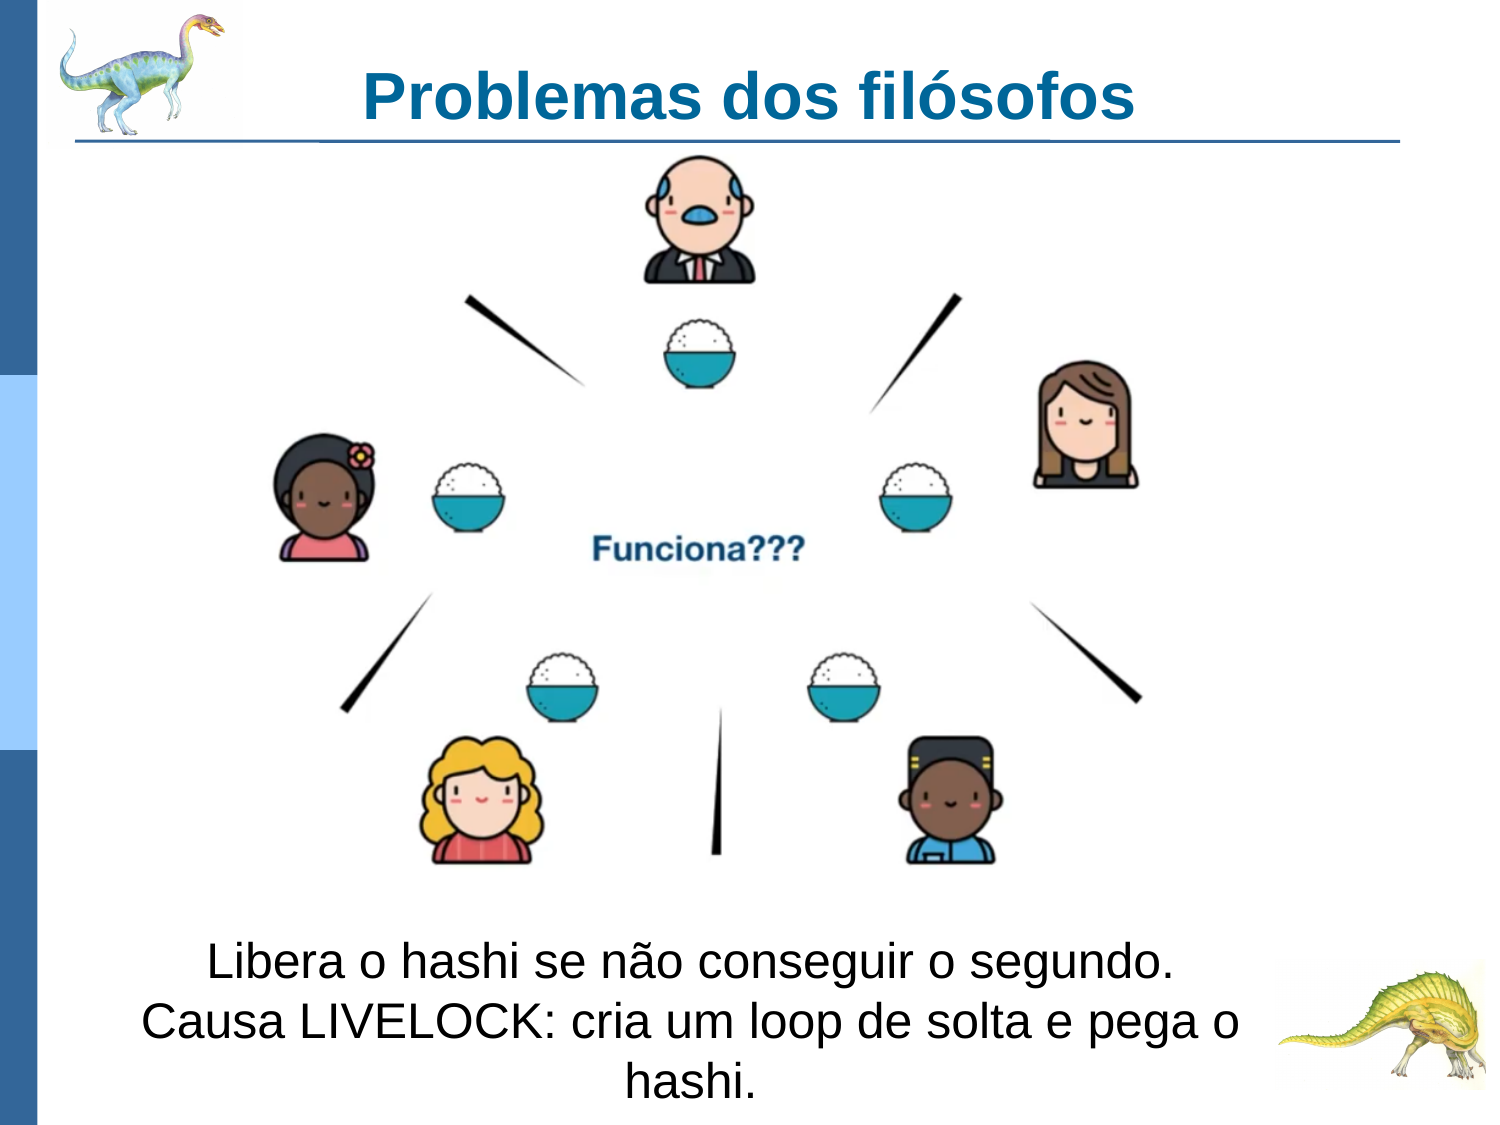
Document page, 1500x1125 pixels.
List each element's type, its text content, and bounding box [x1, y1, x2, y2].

text_box Libera o hashi se não conseguir o segundo. Causa LIVELOCK: cria um loop de solta e pega o hashi. [118, 921, 1264, 1117]
text_box Problemas dos filósofos [75, 45, 1426, 141]
picture [253, 153, 1193, 904]
picture [1275, 959, 1486, 1090]
picture [46, 0, 243, 149]
